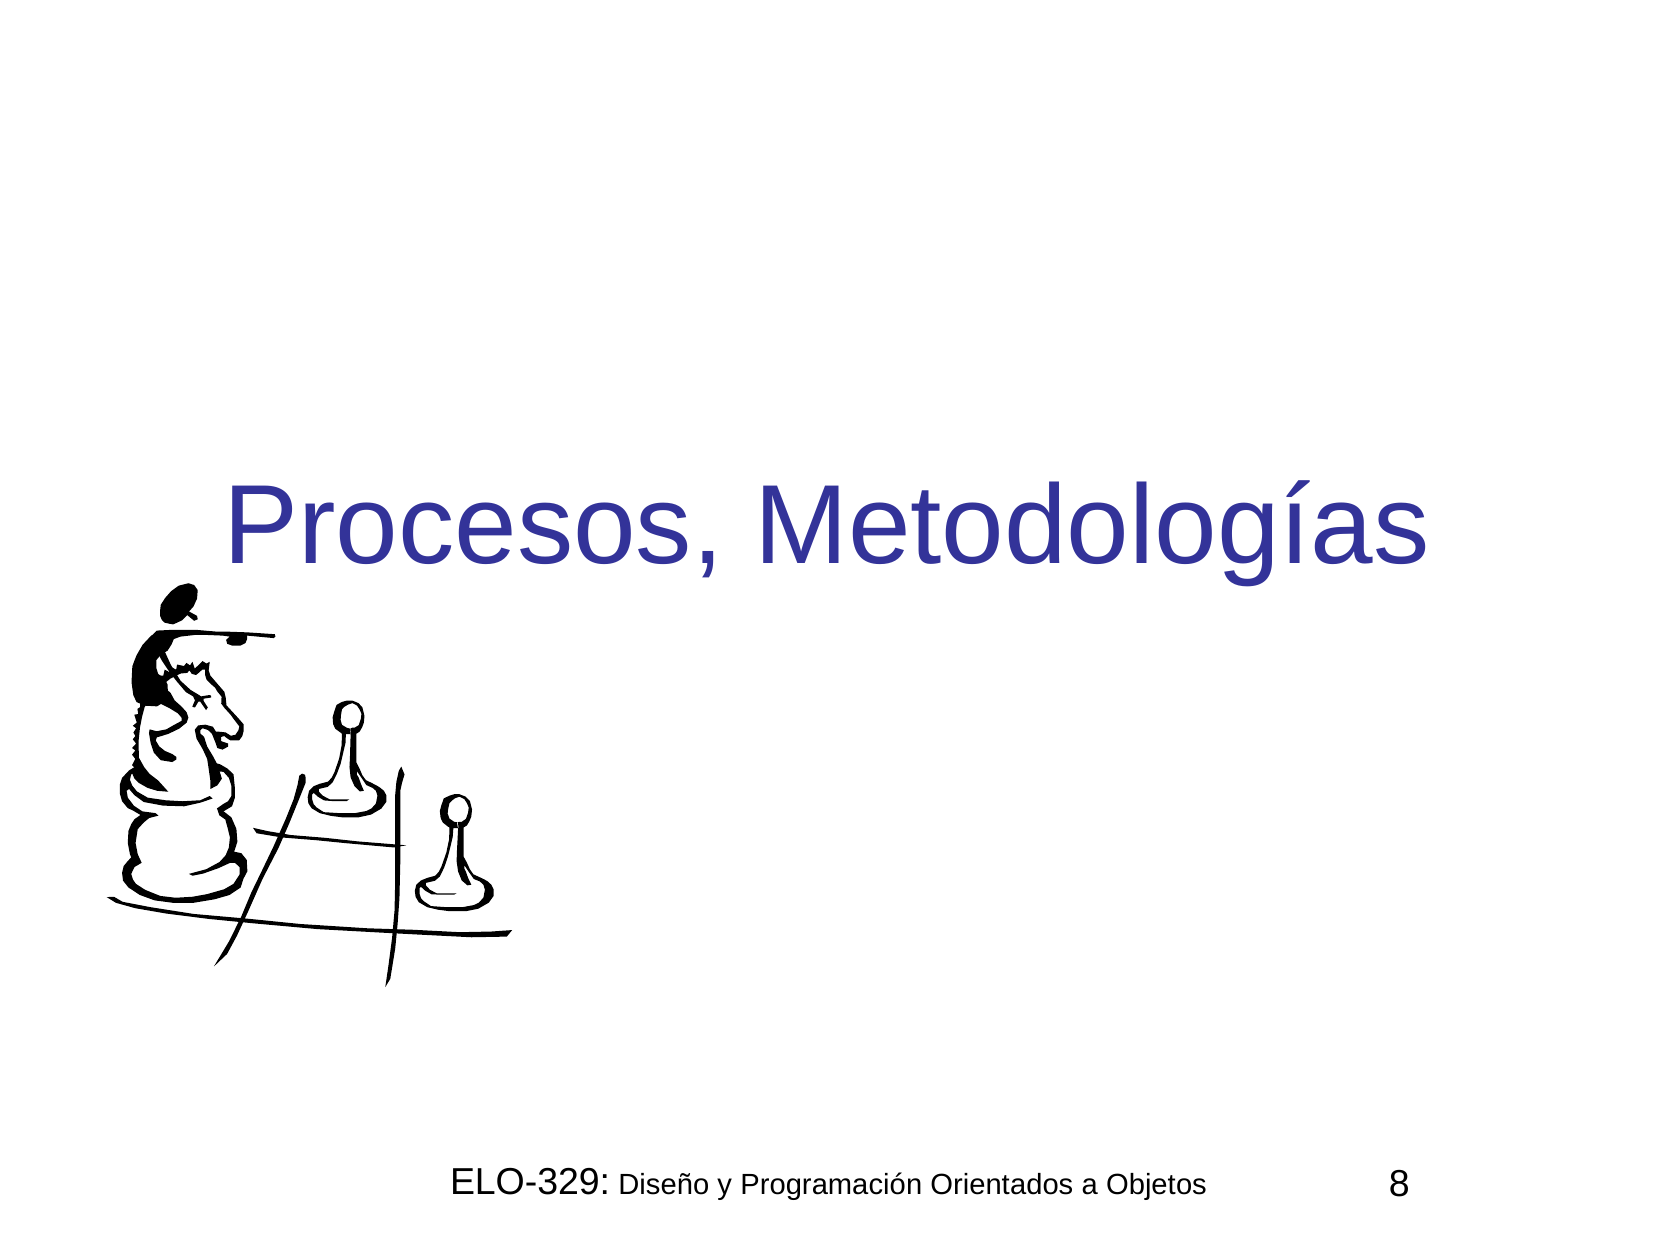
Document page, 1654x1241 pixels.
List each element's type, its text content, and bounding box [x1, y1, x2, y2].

picture [106, 583, 513, 988]
text_box Procesos, Metodologías [82, 43, 1571, 988]
